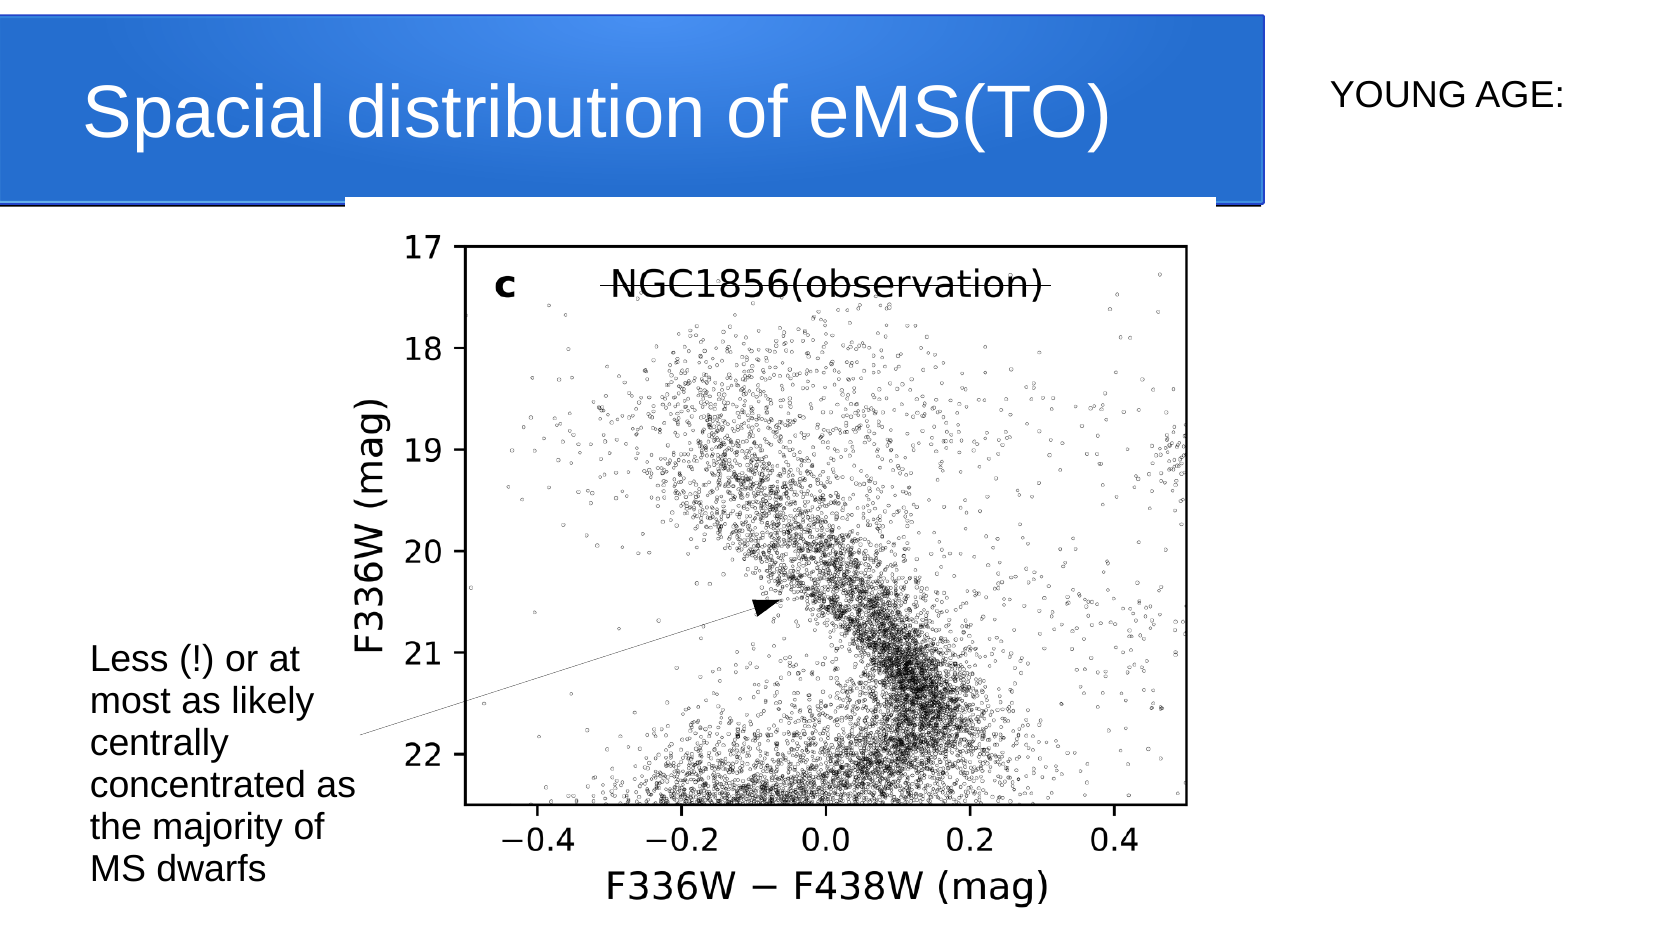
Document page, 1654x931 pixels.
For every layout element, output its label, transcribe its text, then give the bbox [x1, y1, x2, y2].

text_box Less (!) or at most as likely centrally concentrated as the majority of MS dwarfs [75, 630, 406, 897]
text_box YOUNG AGE: [1290, 66, 1606, 124]
title Spacial distribution of eMS(TO) [82, 35, 1235, 189]
picture [345, 197, 1216, 922]
